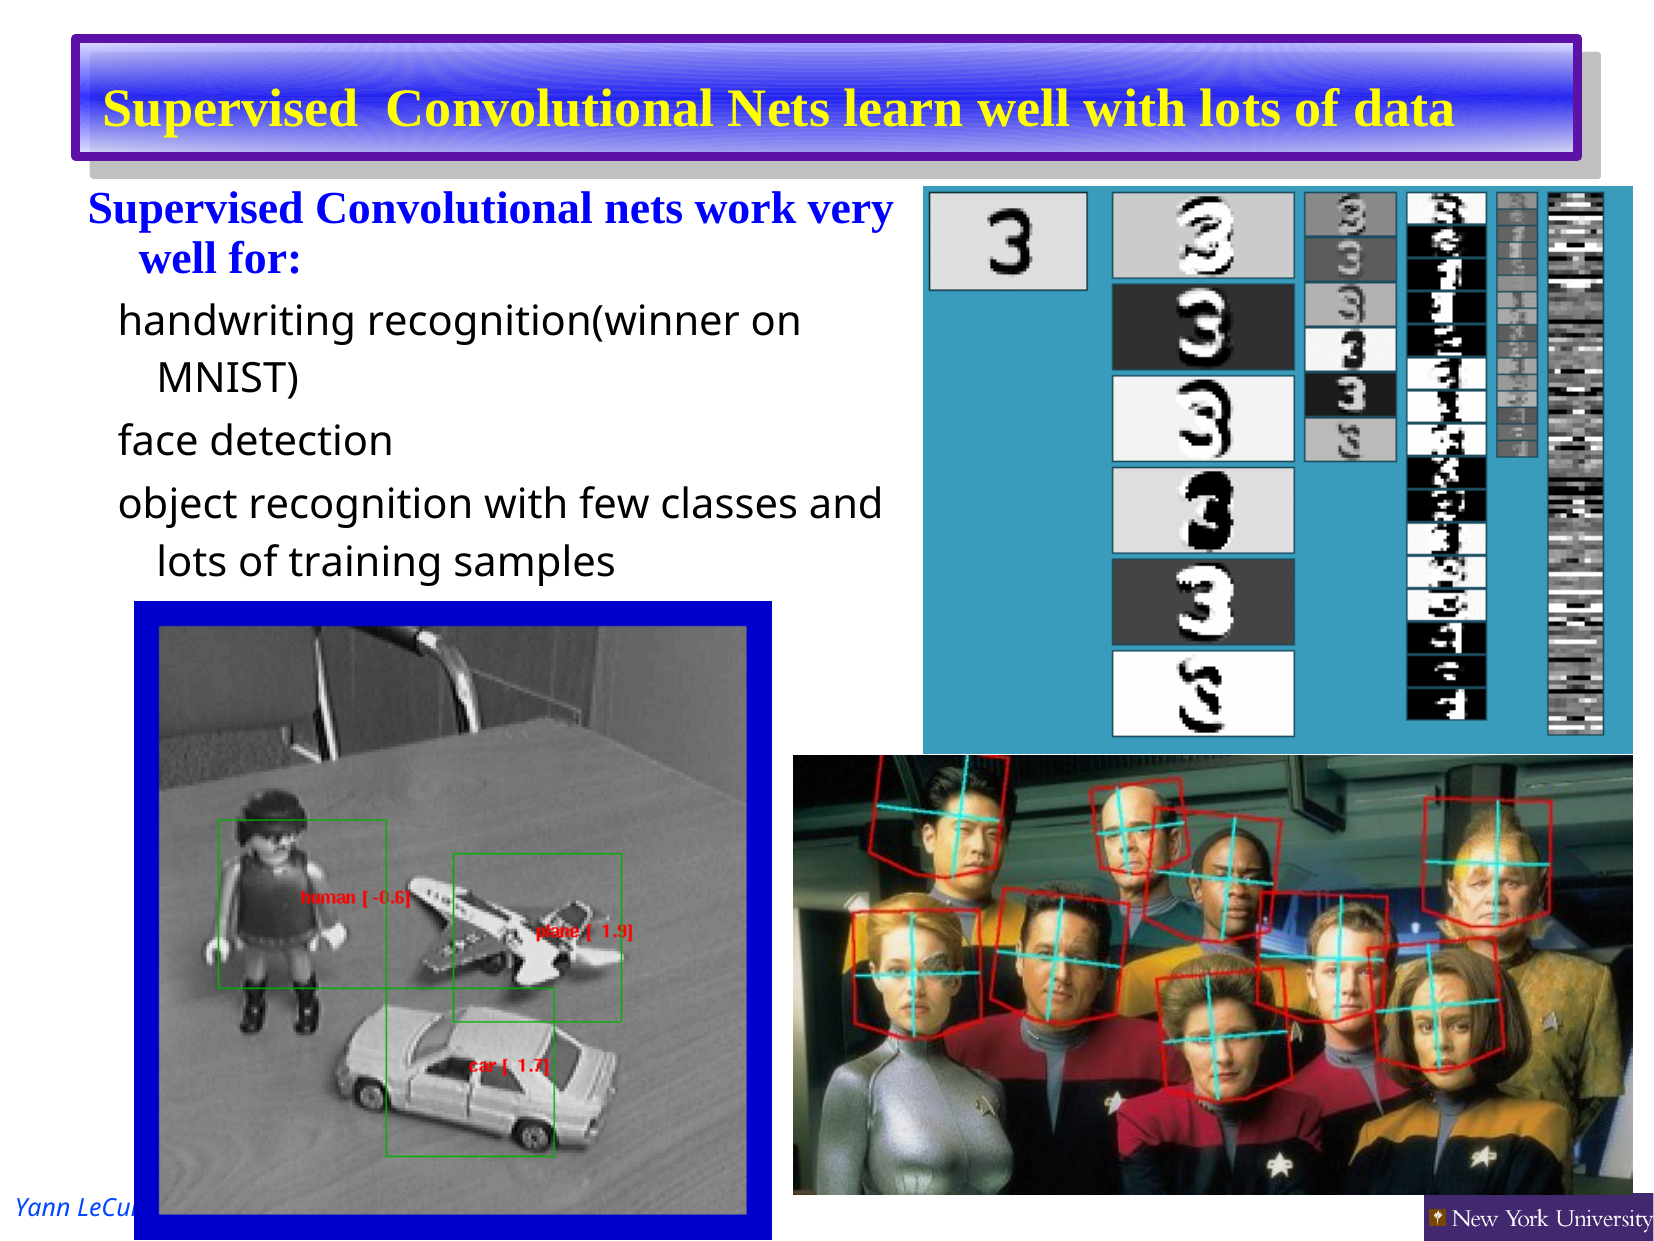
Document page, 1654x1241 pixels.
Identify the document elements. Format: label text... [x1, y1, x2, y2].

list Supervised Convolutional nets work very well for: handwriting recognition(winner on MNIST) face detection object recognition with few classes and lots of training samples [87, 182, 912, 1116]
picture [793, 755, 1654, 1241]
title Supervised Convolutional Nets learn well with lots of data [75, 38, 1578, 157]
picture [134, 601, 772, 1240]
picture [923, 186, 1633, 754]
